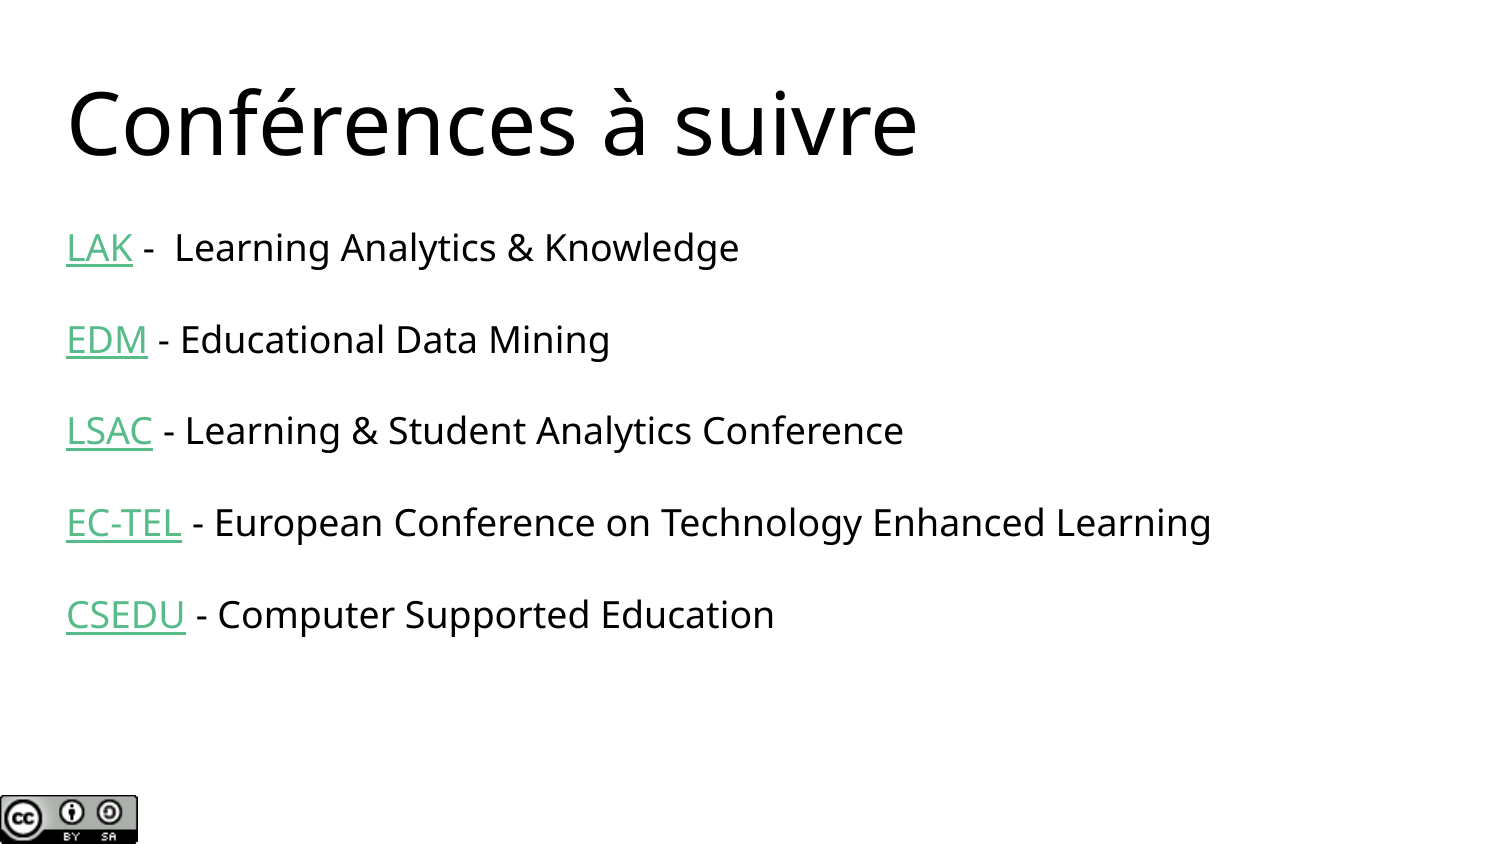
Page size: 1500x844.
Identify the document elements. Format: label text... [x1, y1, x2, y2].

picture [0, 795, 138, 844]
list LAK - Learning Analytics & Knowledge EDM - Educational Data Mining LSAC - Learning & Student Analytics Conference EC-TEL - European Conference on Technology Enhanced Learning CSEDU - Computer Supported Education [51, 200, 1449, 752]
title Conférences à suivre [51, 51, 1449, 189]
